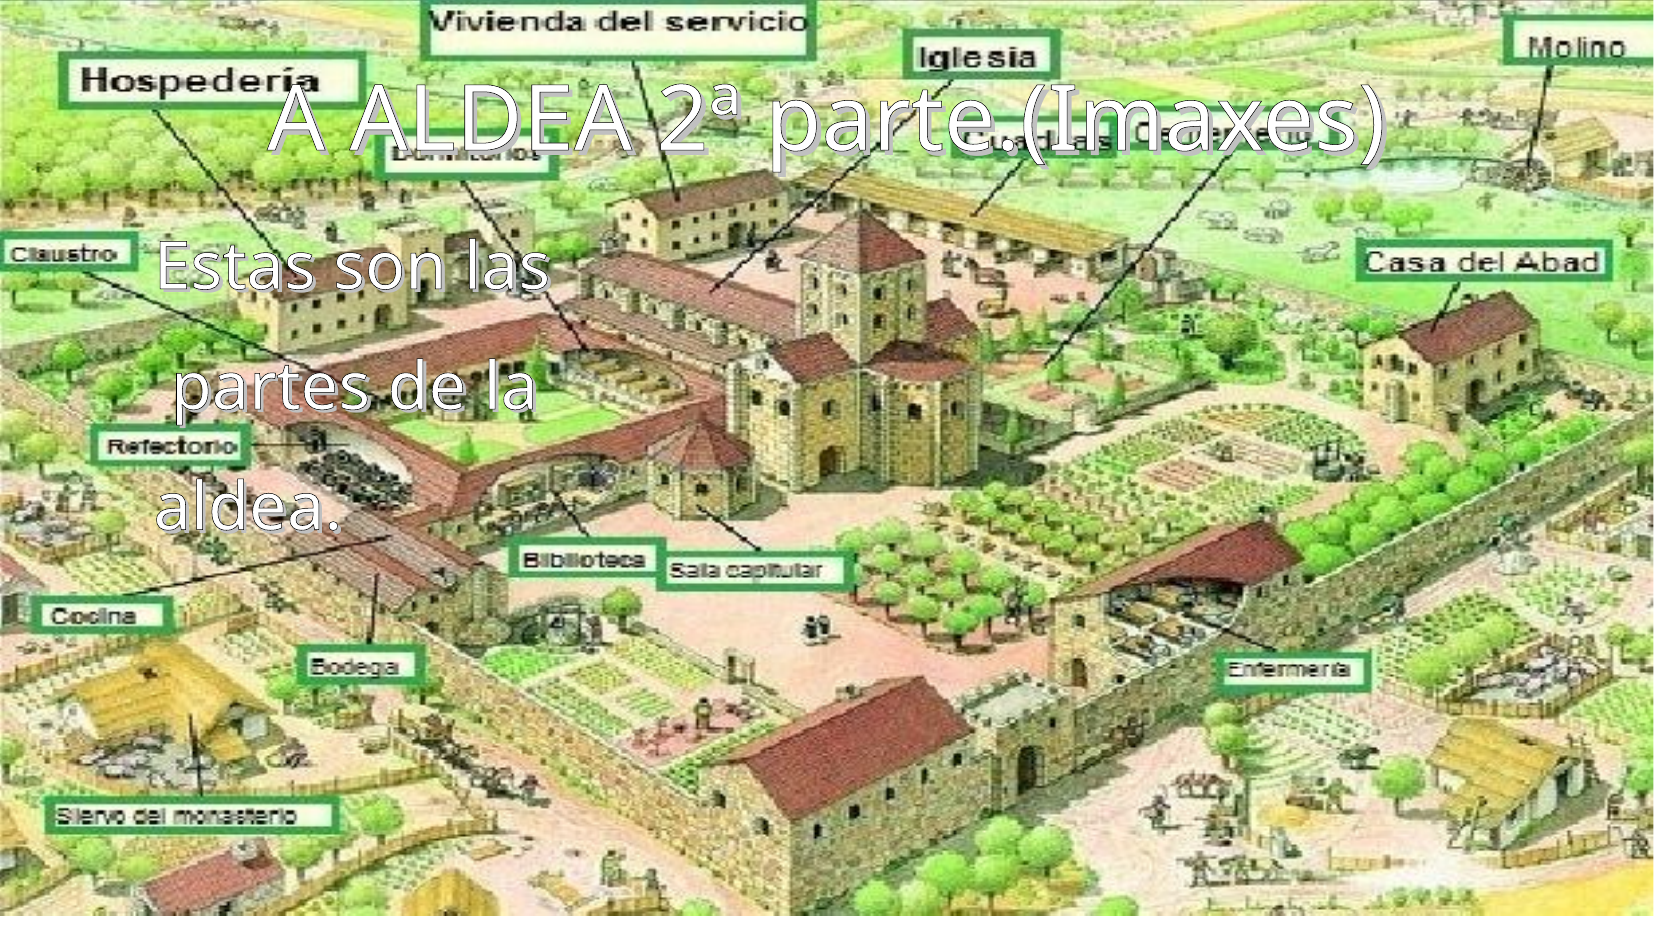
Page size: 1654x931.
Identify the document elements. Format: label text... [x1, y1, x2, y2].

picture [0, 0, 1654, 916]
list Estas son las partes de la aldea. [82, 217, 1571, 758]
title A ALDEA 2ª parte.(Imaxes) [82, 37, 1571, 193]
